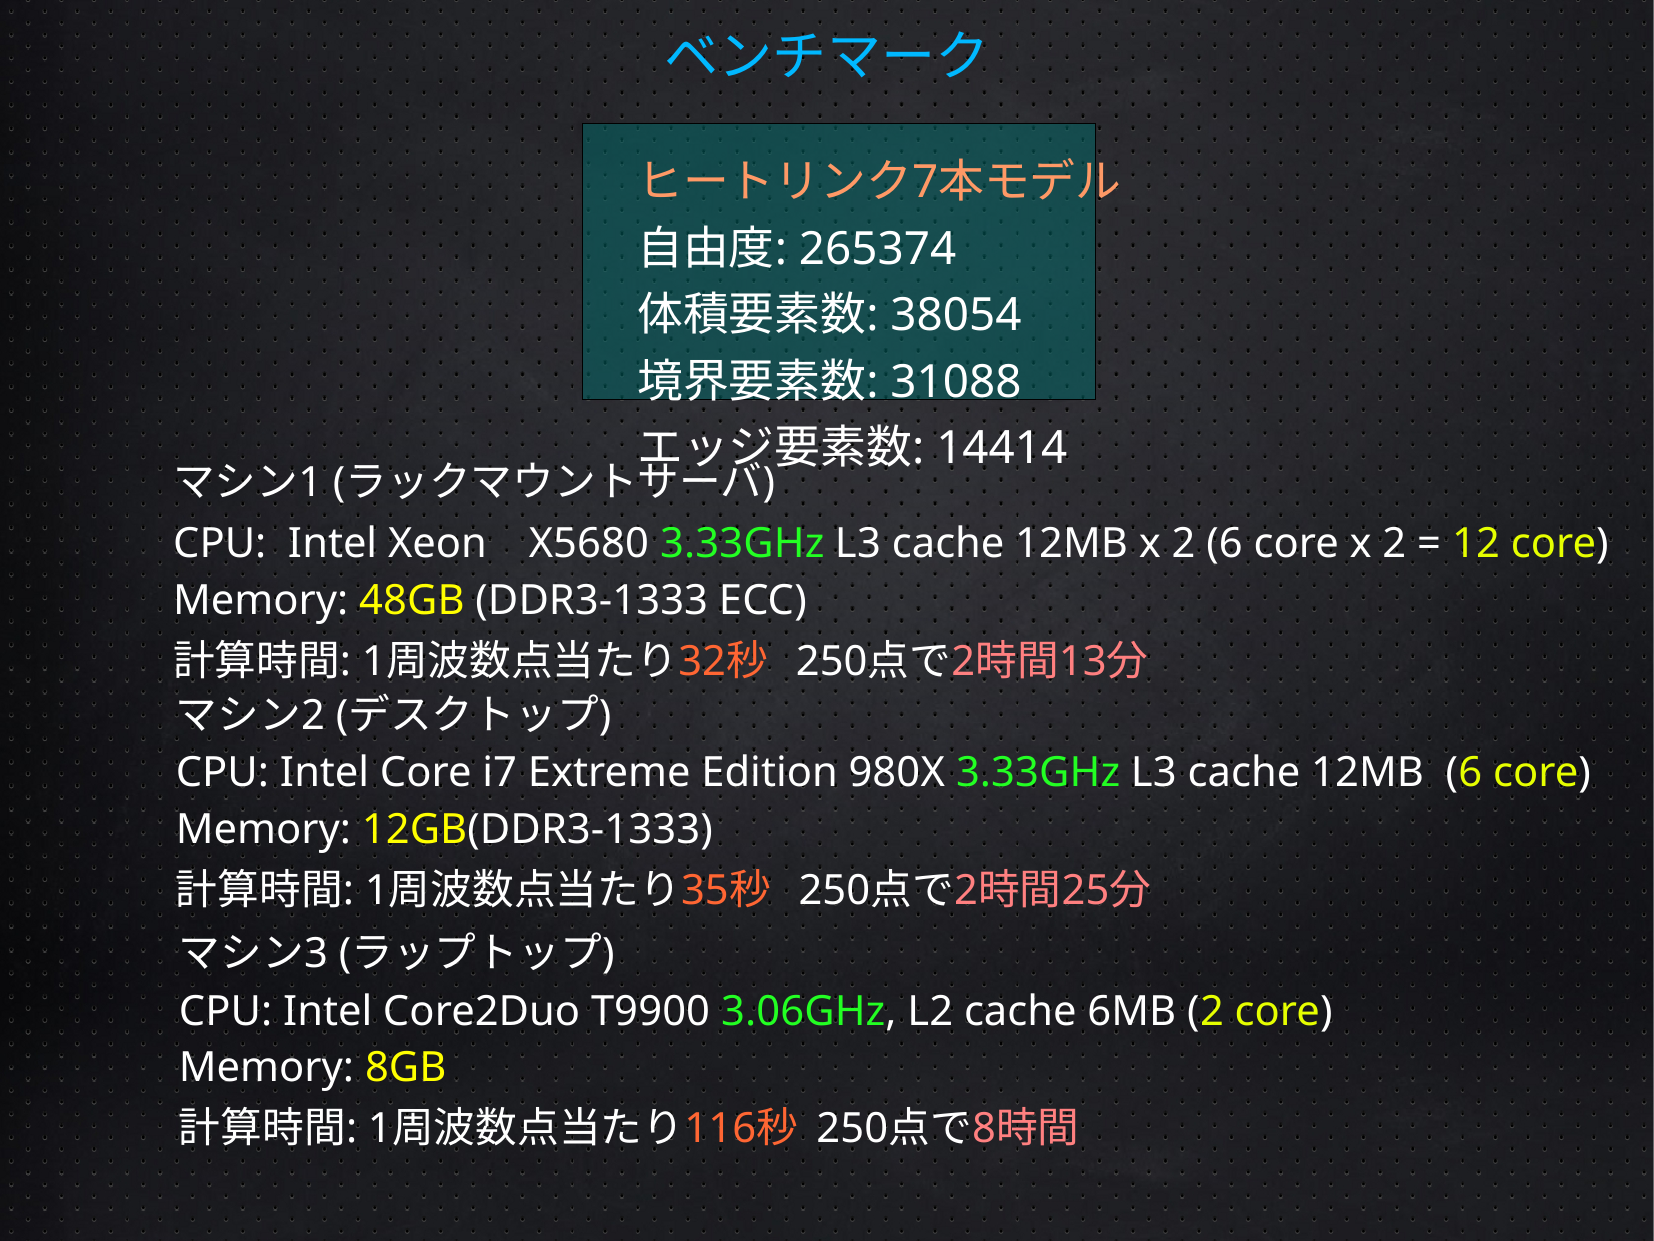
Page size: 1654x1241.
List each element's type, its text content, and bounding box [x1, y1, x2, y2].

text_box ヒートリンク7本モデル 自由度: 265374 体積要素数: 38054 境界要素数: 31088 エッジ要素数: 14414 [622, 137, 1072, 382]
text_box [794, 382, 808, 387]
picture [0, 0, 1654, 1241]
text_box [659, 383, 675, 387]
text_box [1001, 382, 1015, 394]
text_box [829, 386, 837, 392]
text_box マシン2 (デスクトップ) CPU: Intel Core i7 Extreme Edition 980X 3.33GHz L3 cache 12MB (6 core) Memory: 12GB(DDR3-1333) 計算時間: 1周波数点当たり35秒 250点で2時間25分 [161, 673, 1505, 856]
text_box [742, 396, 765, 400]
text_box [828, 396, 842, 400]
text_box [655, 389, 670, 400]
text_box [672, 382, 747, 400]
text_box [948, 382, 962, 394]
text_box マシン3 (ラップトップ) CPU: Intel Core2Duo T9900 3.06GHz, L2 cache 6MB (2 core) Memory: 8GB 計算時間: 1周波数点当たり116秒 250点で8時間 [164, 912, 1262, 1094]
title ベンチマーク [83, 22, 1572, 81]
text_box [742, 386, 759, 393]
text_box [845, 392, 860, 400]
text_box マシン1 (ラックマウントサーバ) CPU: Intel Xeon X5680 3.33GHz L3 cache 12MB x 2 (6 core x 2 = 12 core) Memory: 48GB (DDR3-1333 ECC) 計算時間: 1周波数点当たり32秒 250点で2時間13分 [158, 440, 1520, 623]
text_box [975, 382, 989, 394]
text_box [747, 382, 795, 400]
text_box [582, 123, 1096, 400]
text_box [799, 382, 831, 400]
text_box [832, 382, 852, 397]
